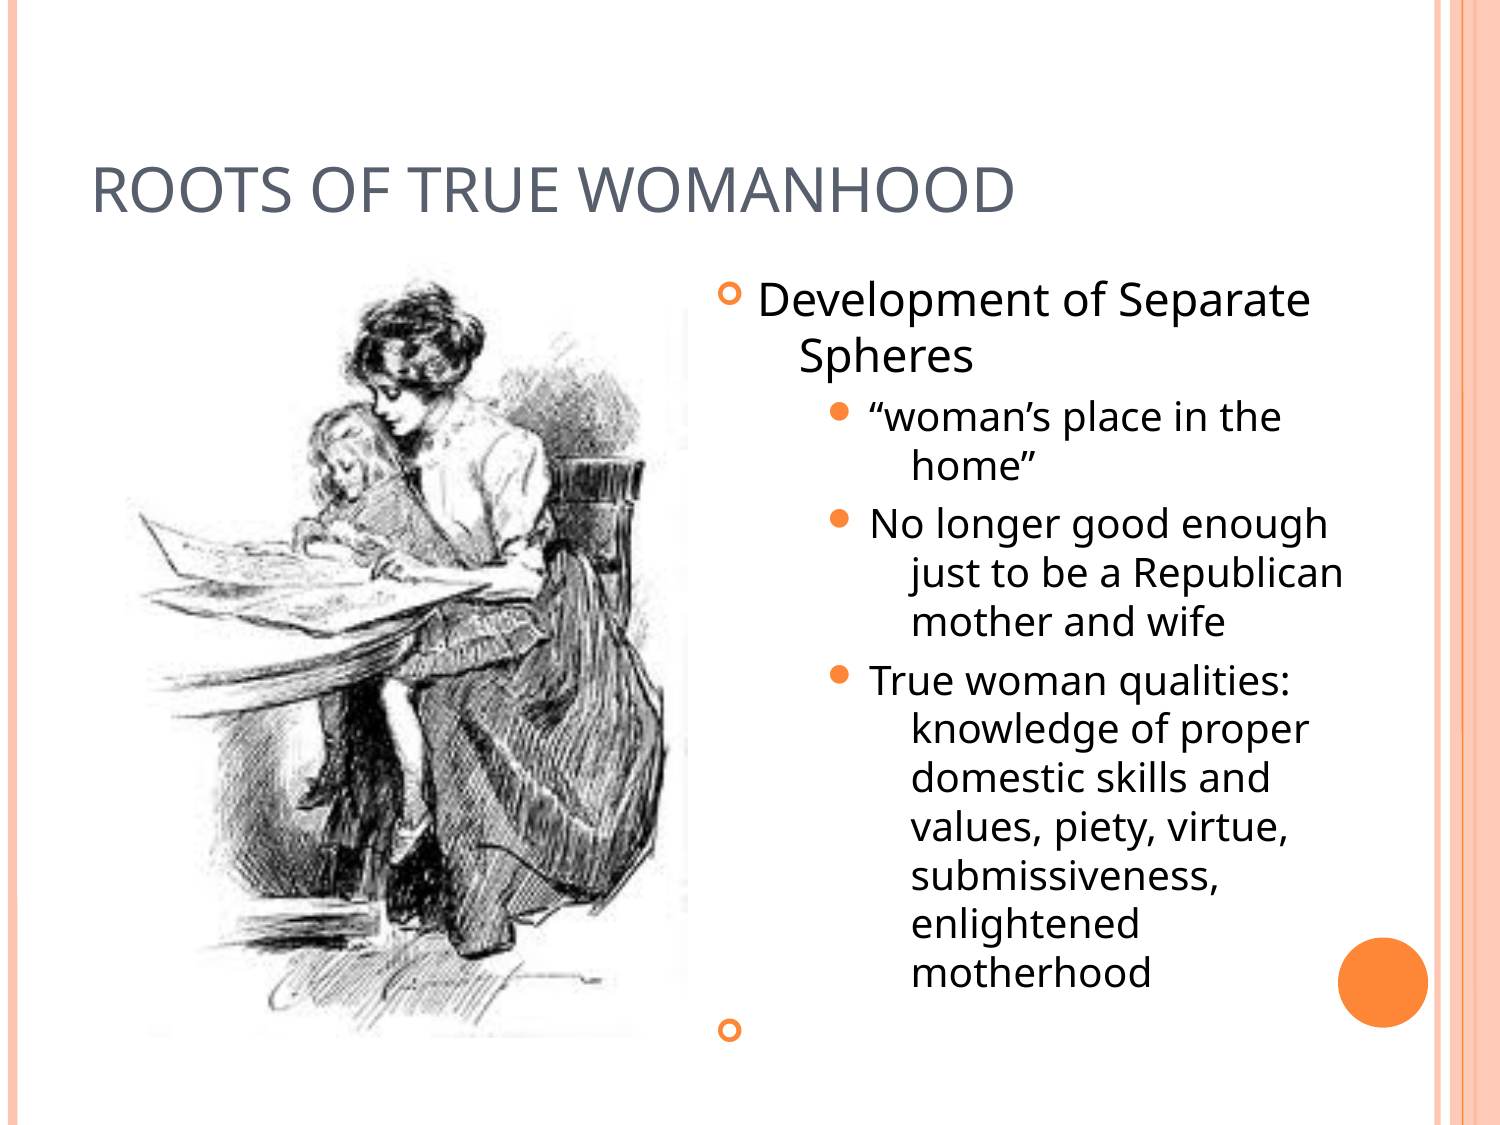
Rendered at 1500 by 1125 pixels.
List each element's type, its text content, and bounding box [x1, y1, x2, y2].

title Roots of True Womanhood [75, 45, 1300, 233]
picture [125, 262, 688, 1038]
list Development of Separate Spheres “woman’s place in the home” No longer good enough just to be a Republican mother and wife True woman qualities: knowledge of proper domestic skills and values, piety, virtue, submissiveness, enlightened motherhood [700, 262, 1363, 1013]
